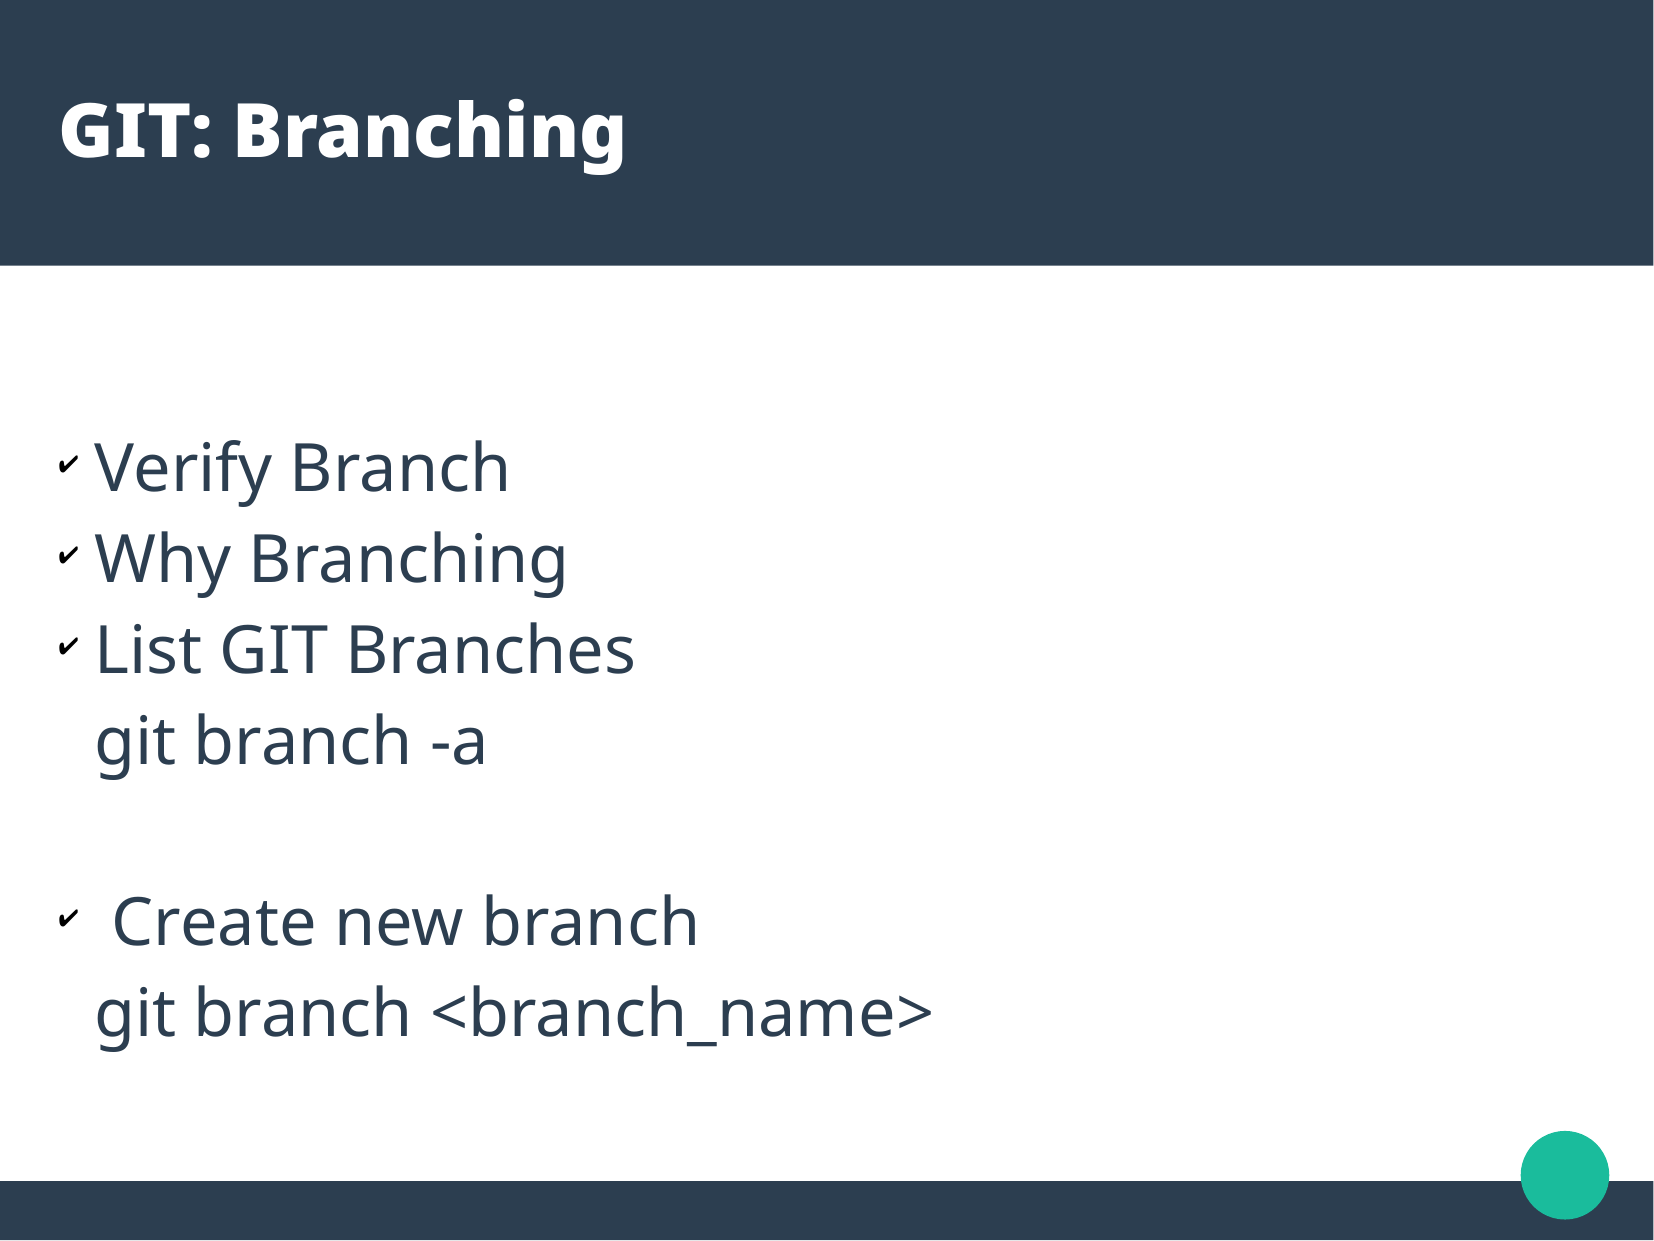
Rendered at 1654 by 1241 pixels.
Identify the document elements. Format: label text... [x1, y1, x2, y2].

subtitle Verify Branch Why Branching List GIT Branches git branch -a Create new branch git branch <branch_name> [59, 271, 1595, 1205]
title GIT: Branching [59, 40, 1595, 216]
